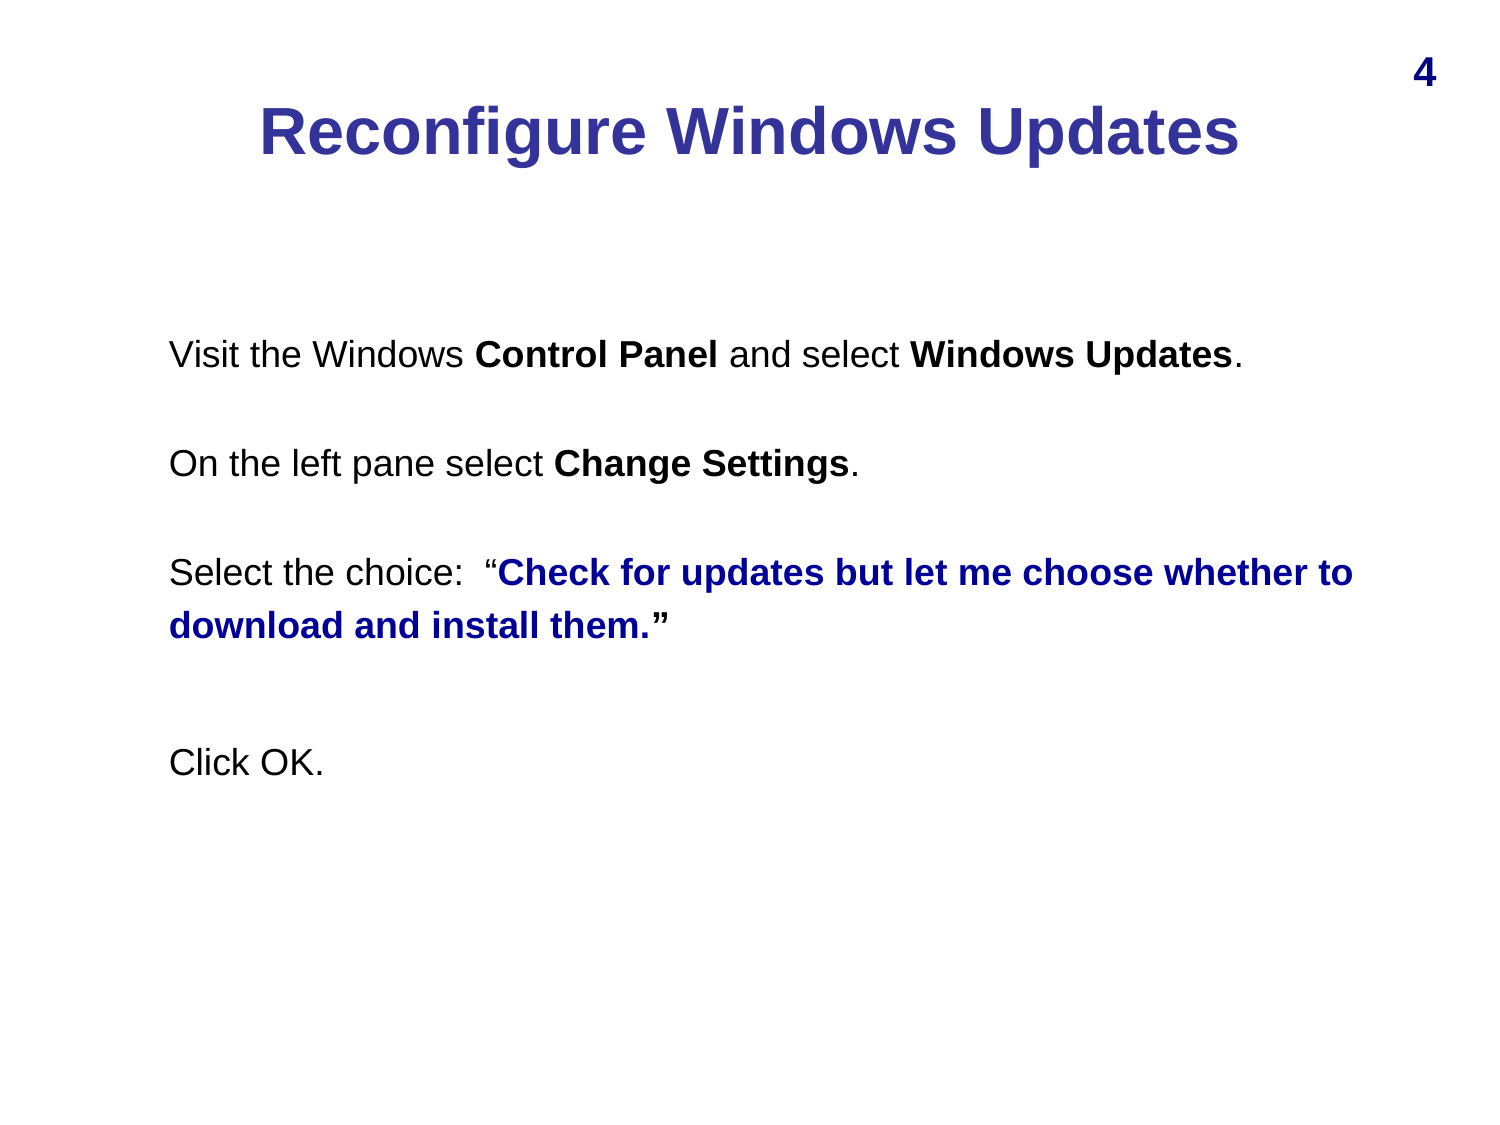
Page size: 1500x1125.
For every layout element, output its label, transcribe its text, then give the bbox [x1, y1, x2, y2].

title Reconfigure Windows Updates [112, 74, 1388, 188]
list Visit the Windows Control Panel and select Windows Updates. On the left pane select Change Settings. Select the choice: “Check for updates but let me choose whether to download and install them.” Click OK. [112, 333, 1388, 788]
text_box 4 [1387, 37, 1463, 103]
